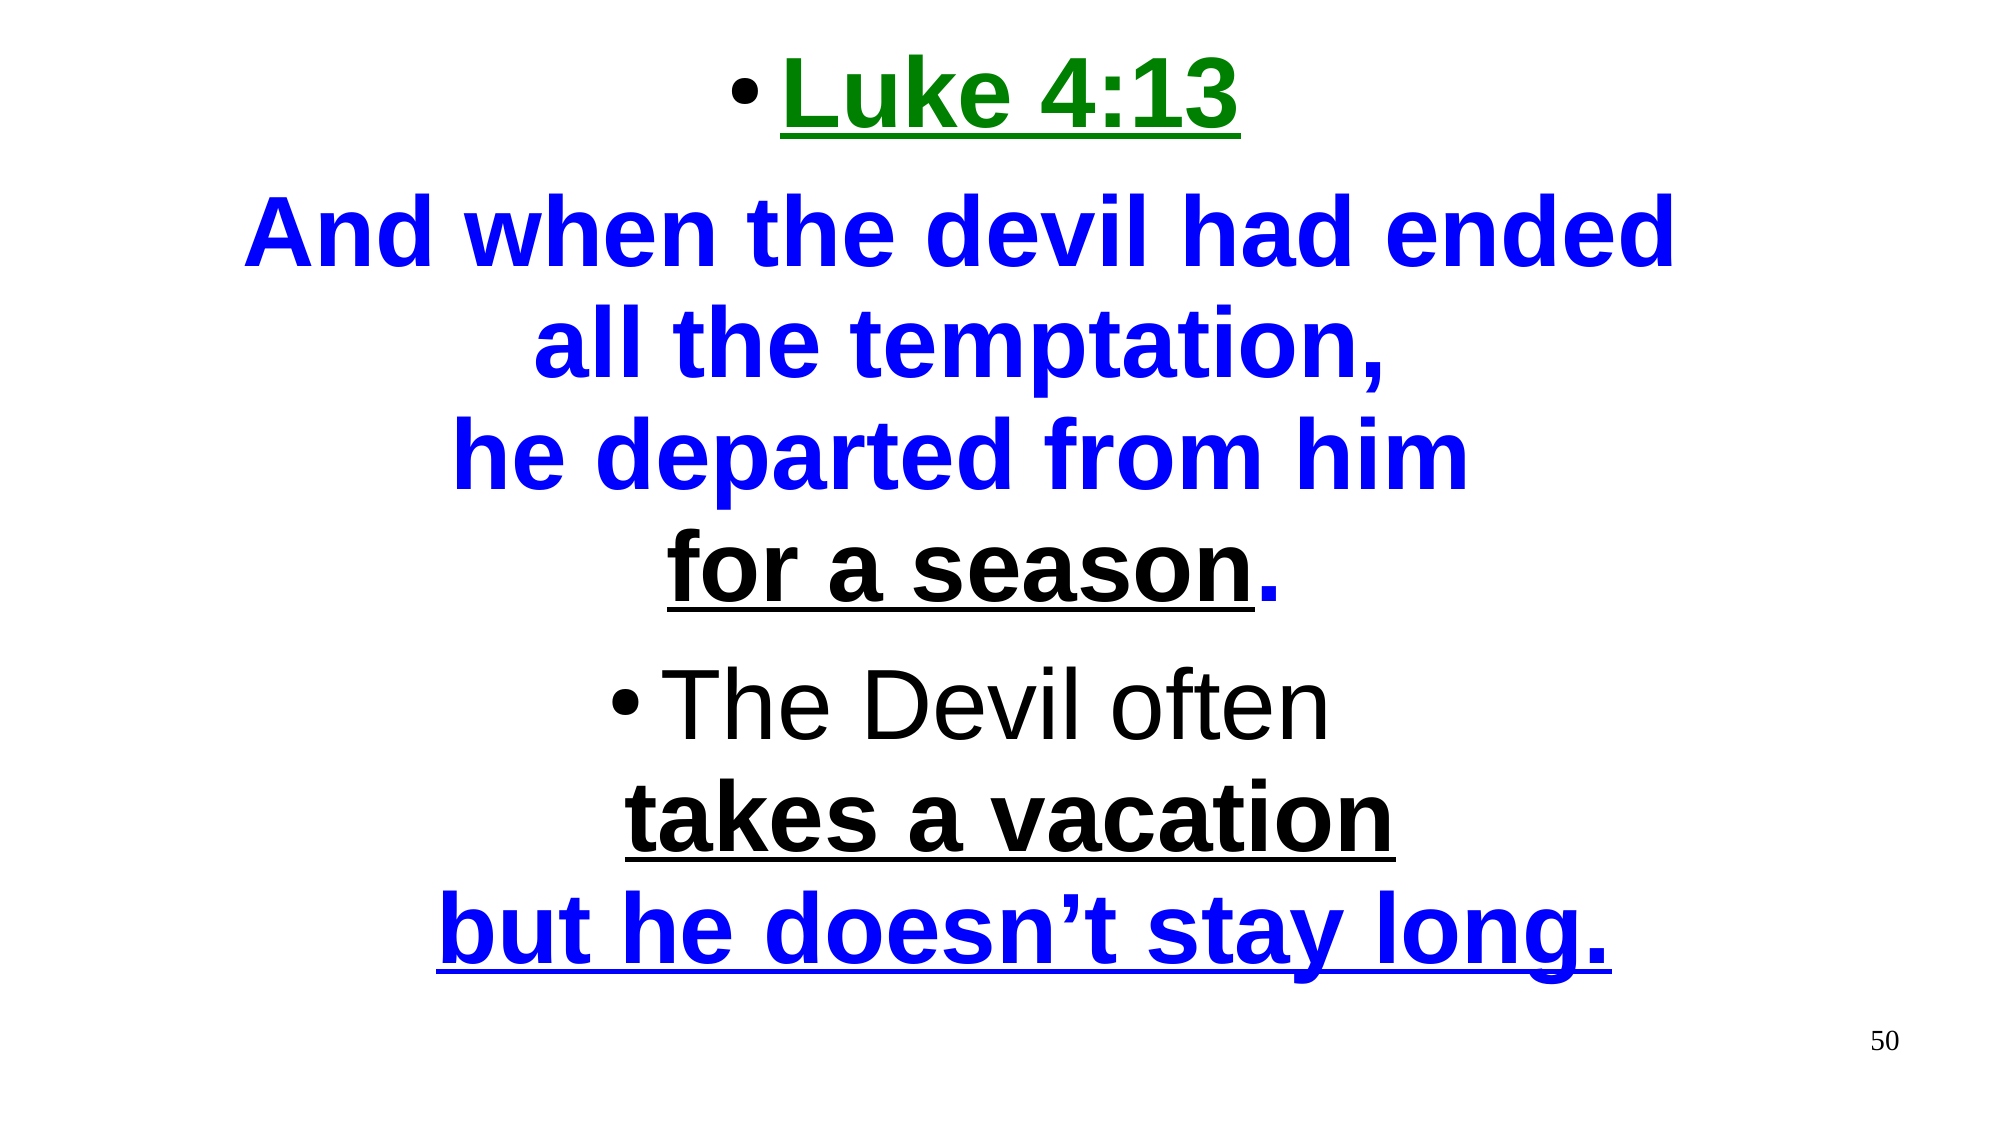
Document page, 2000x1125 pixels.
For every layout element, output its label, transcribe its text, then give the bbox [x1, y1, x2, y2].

list Luke 4:13 And when the devil had ended all the temptation, he departed from him for a season. The Devil often takes a vacation but he doesn’t stay long. [37, 37, 1913, 1088]
